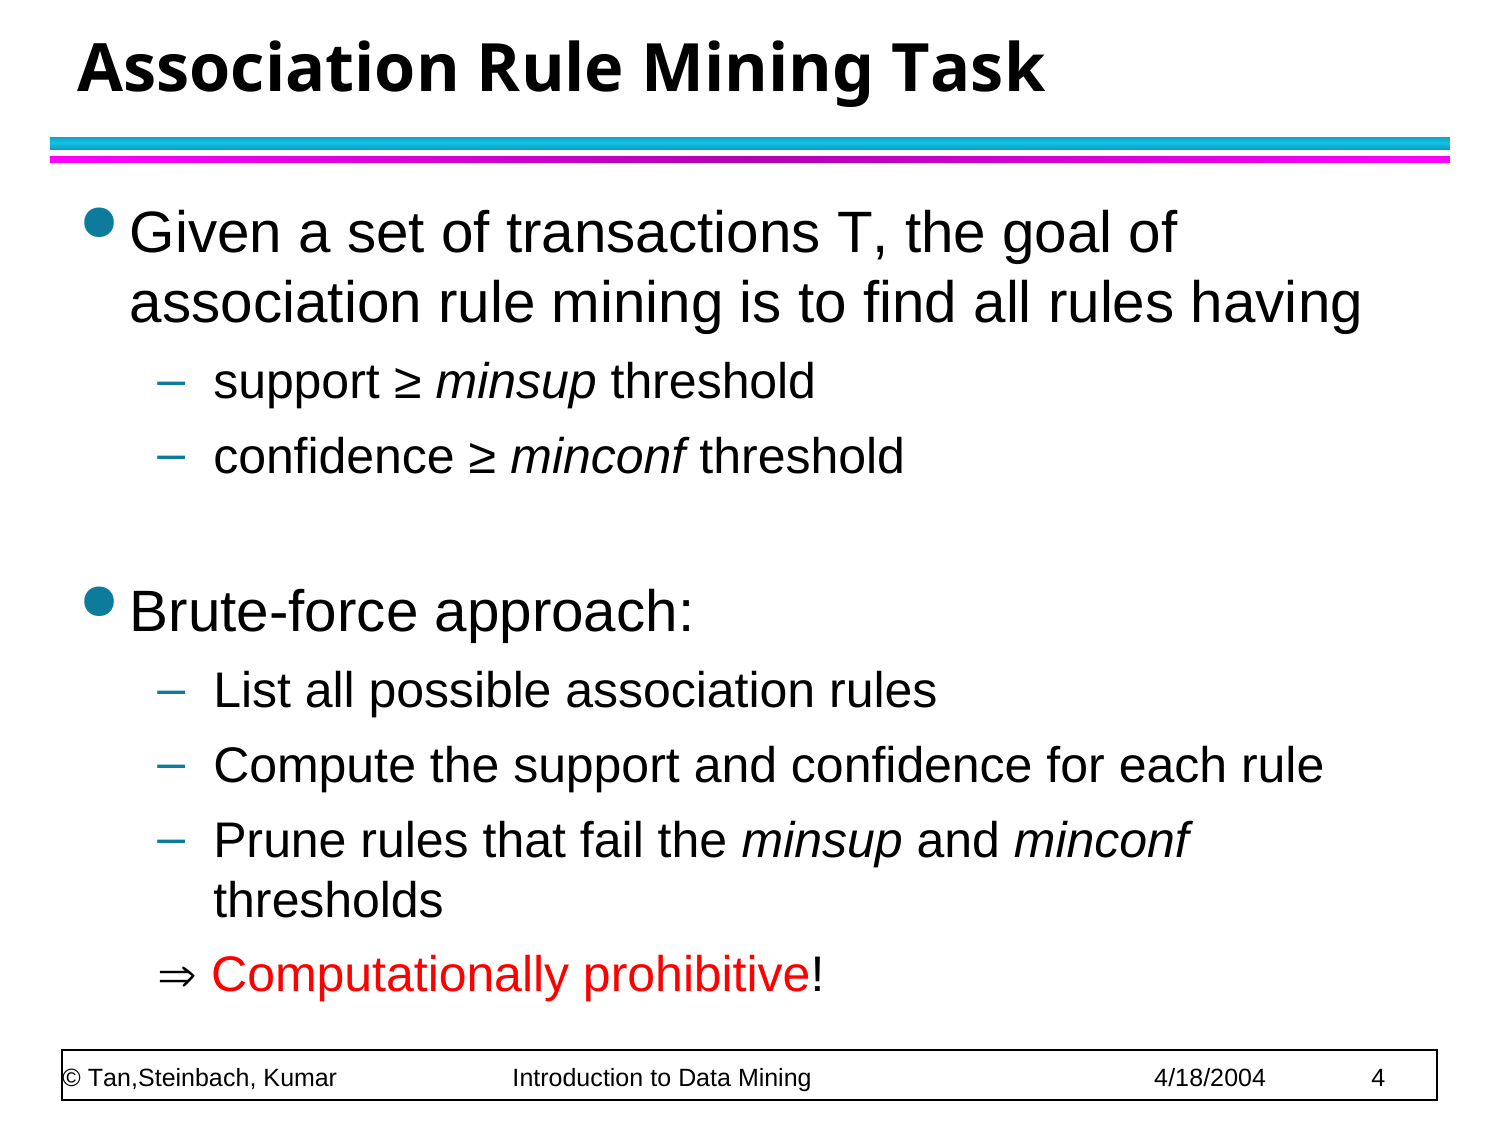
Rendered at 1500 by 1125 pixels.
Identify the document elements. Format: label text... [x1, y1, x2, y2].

list Given a set of transactions T, the goal of association rule mining is to find all rules having support ≥ minsup threshold confidence ≥ minconf threshold Brute-force approach: List all possible association rules Compute the support and confidence for each rule Prune rules that fail the minsup and minconf thresholds  Computationally prohibitive! [67, 187, 1432, 1038]
title Association Rule Mining Task [62, 22, 1421, 113]
